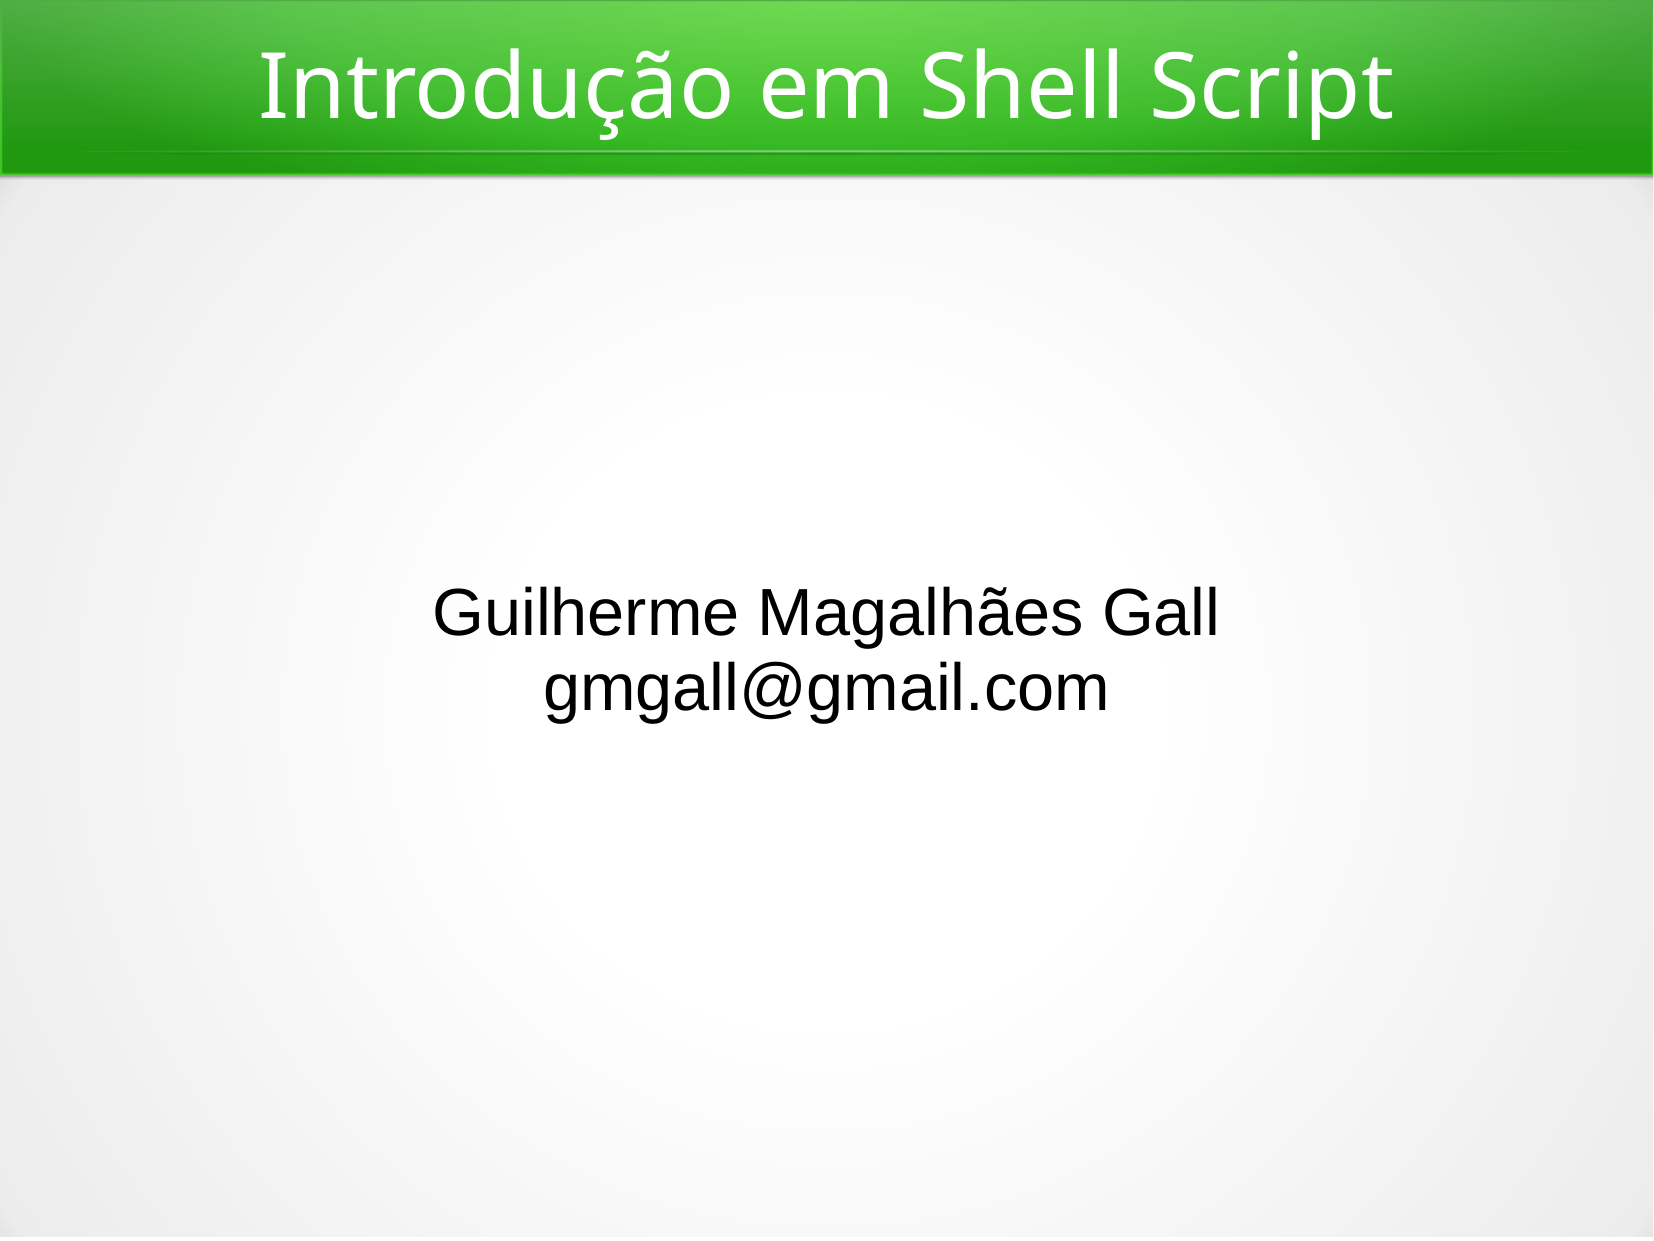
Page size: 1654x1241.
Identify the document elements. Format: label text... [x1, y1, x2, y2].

title Introdução em Shell Script [82, 11, 1571, 154]
picture [0, 0, 1654, 1237]
subtitle Guilherme Magalhães Gall gmgall@gmail.com [82, 290, 1571, 1010]
